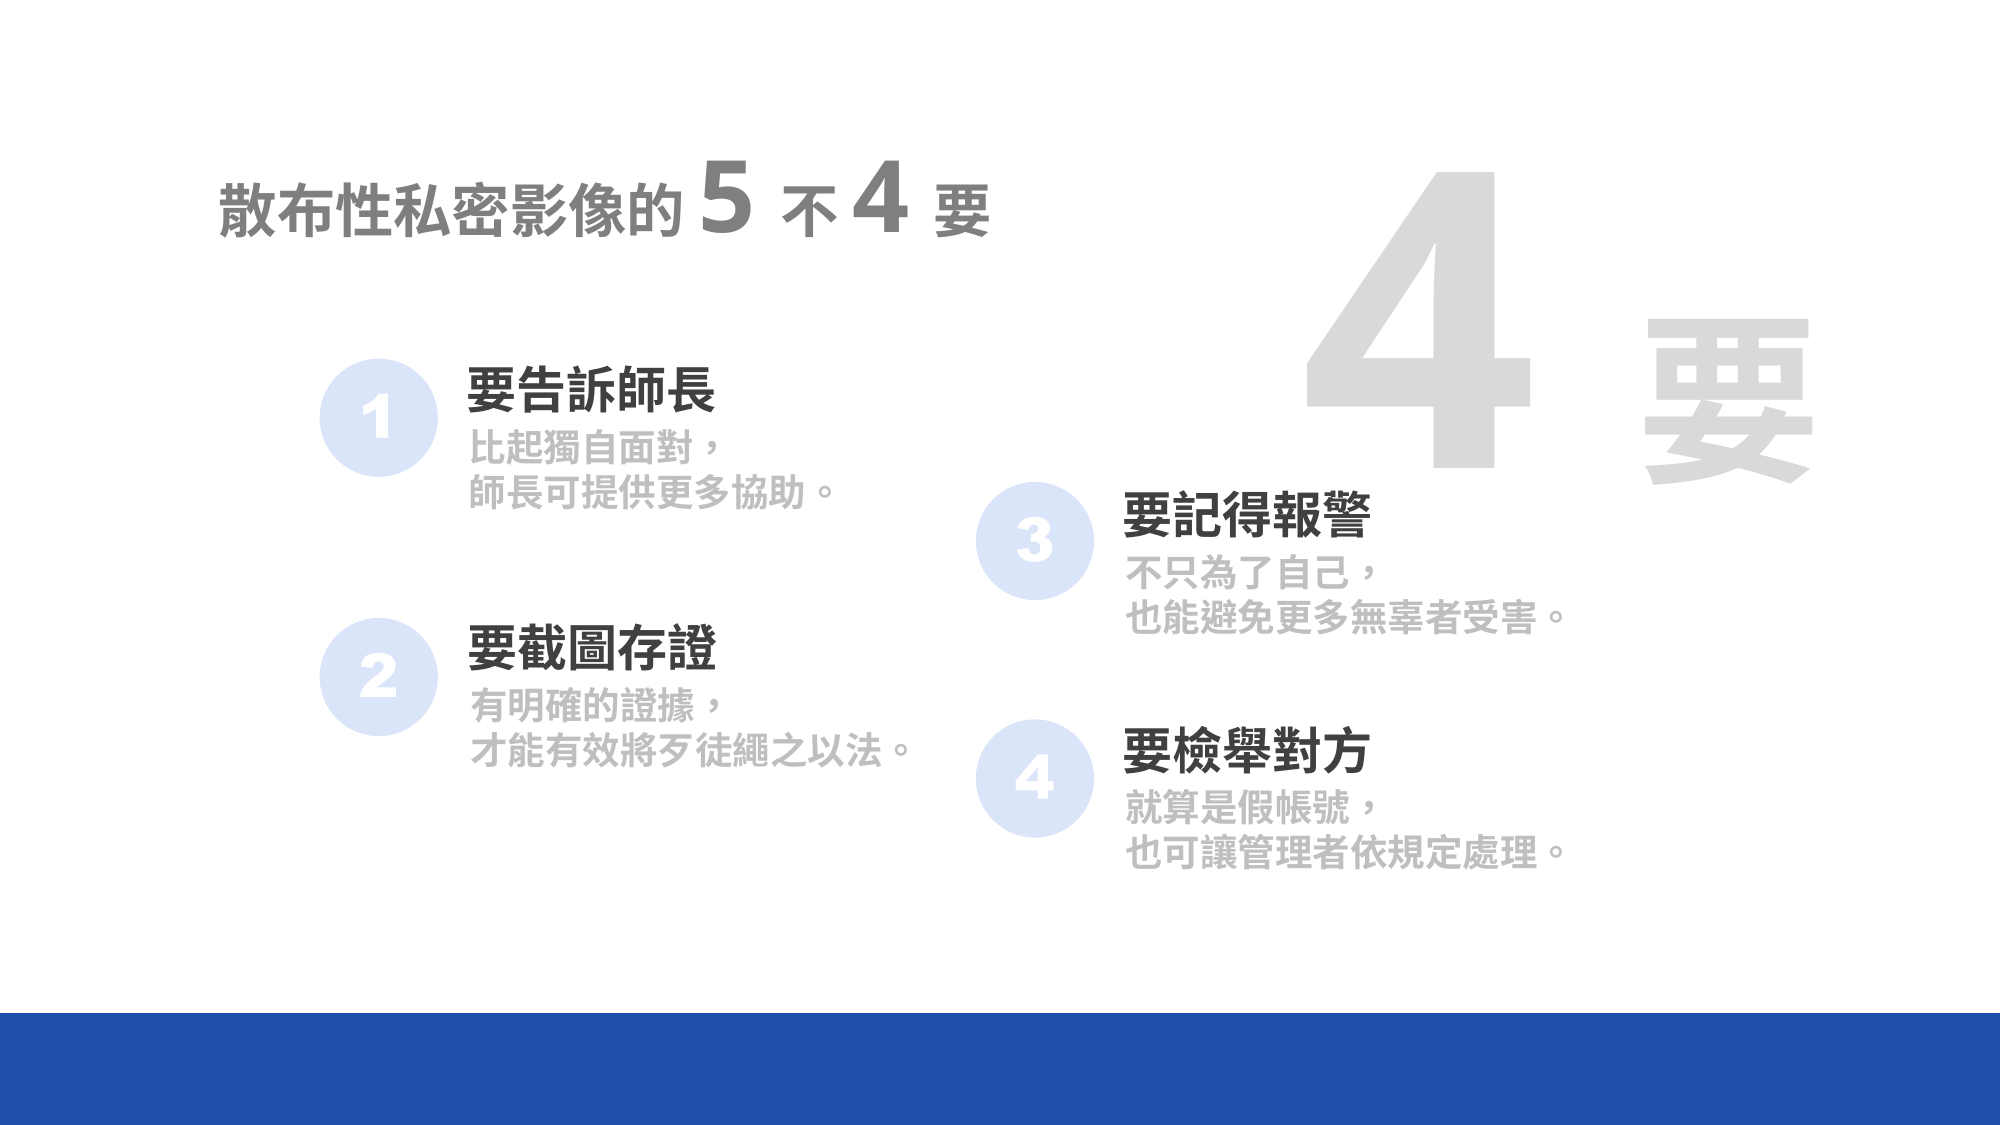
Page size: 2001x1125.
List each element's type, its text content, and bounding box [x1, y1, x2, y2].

text_box [0, 0, 2000, 1013]
text_box 要截圖存證 [452, 609, 732, 684]
text_box 不只為了自己， 也能避免更多無辜者受害。 [1110, 541, 1590, 646]
text_box 有明確的證據， 才能有效將歹徒繩之以法。 [455, 674, 935, 779]
text_box 就算是假帳號， 也可讓管理者依規定處理。 [1110, 777, 1590, 882]
text_box 比起獨自面對， 師長可提供更多協助。 [454, 416, 859, 521]
text_box 散布性私密影像的5不4要 [204, 125, 1007, 260]
text_box 要告訴師長 [451, 351, 731, 426]
text_box 要記得報警 [1107, 476, 1388, 551]
text_box 要檢舉對方 [1107, 712, 1388, 787]
text_box 4要 [1286, 46, 1836, 559]
